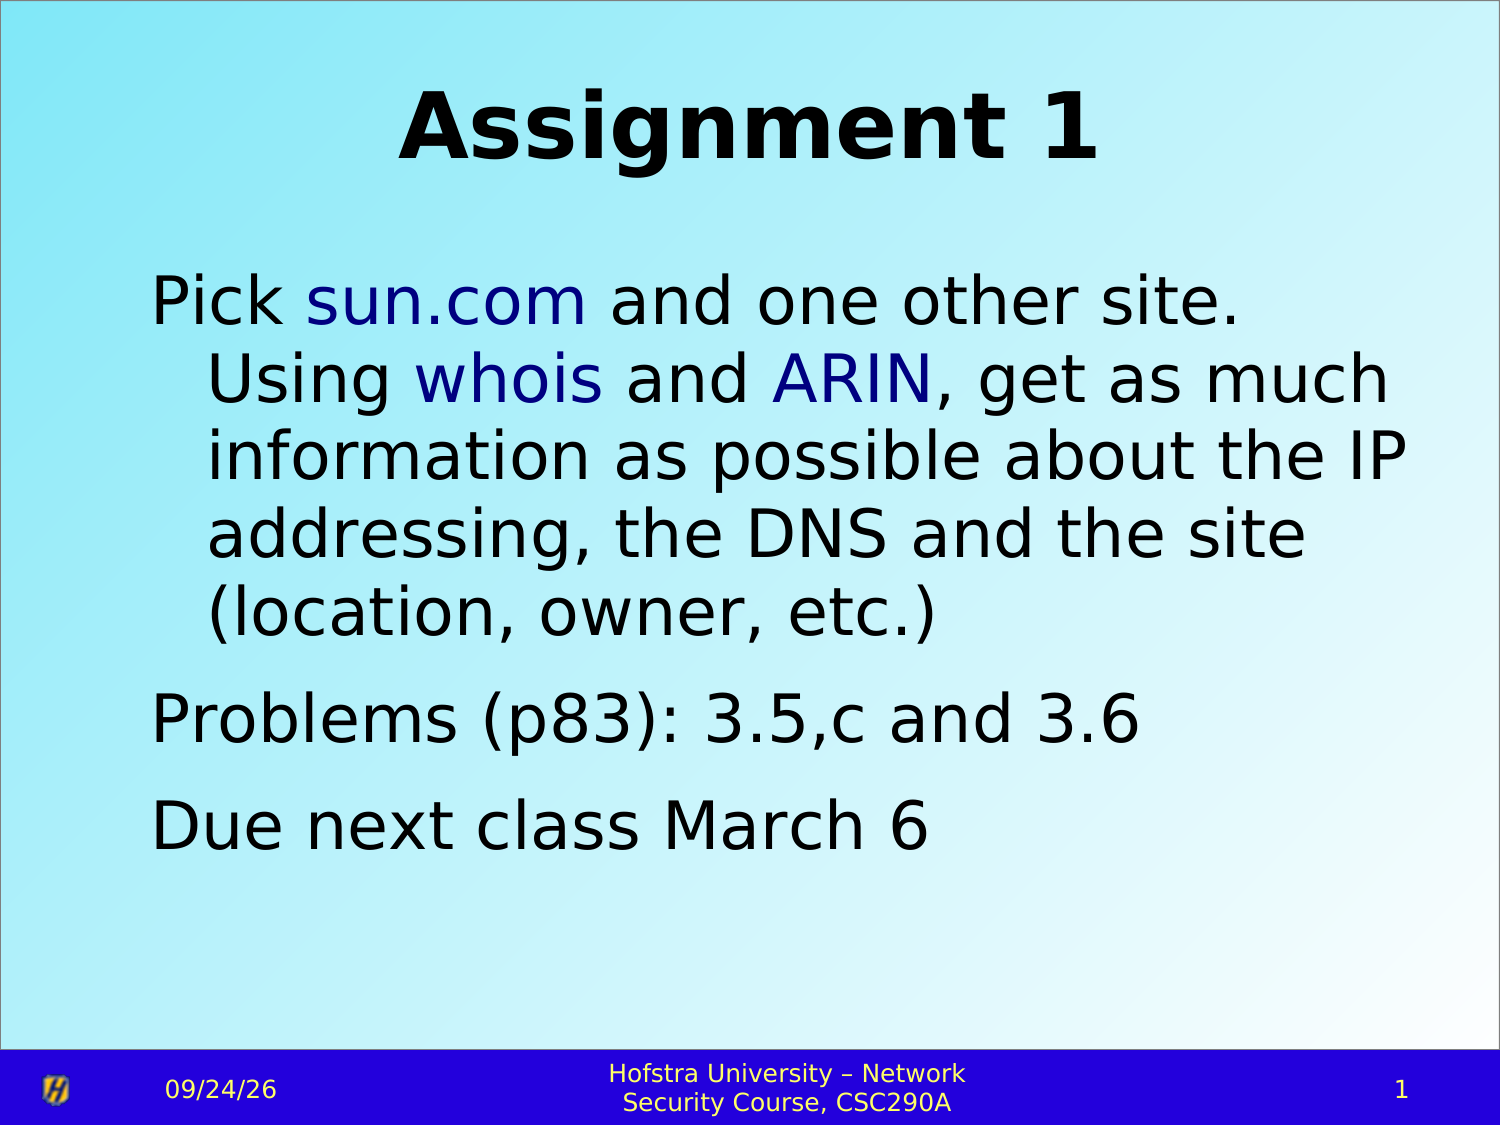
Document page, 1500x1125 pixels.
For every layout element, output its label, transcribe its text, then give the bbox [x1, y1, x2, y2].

picture [37, 1072, 76, 1110]
list Pick sun.com and one other site. Using whois and ARIN, get as much information as possible about the IP addressing, the DNS and the site (location, owner, etc.) Problems (p83): 3.5,c and 3.6 Due next class March 6 [150, 262, 1426, 945]
title Assignment 1 [71, 70, 1431, 184]
